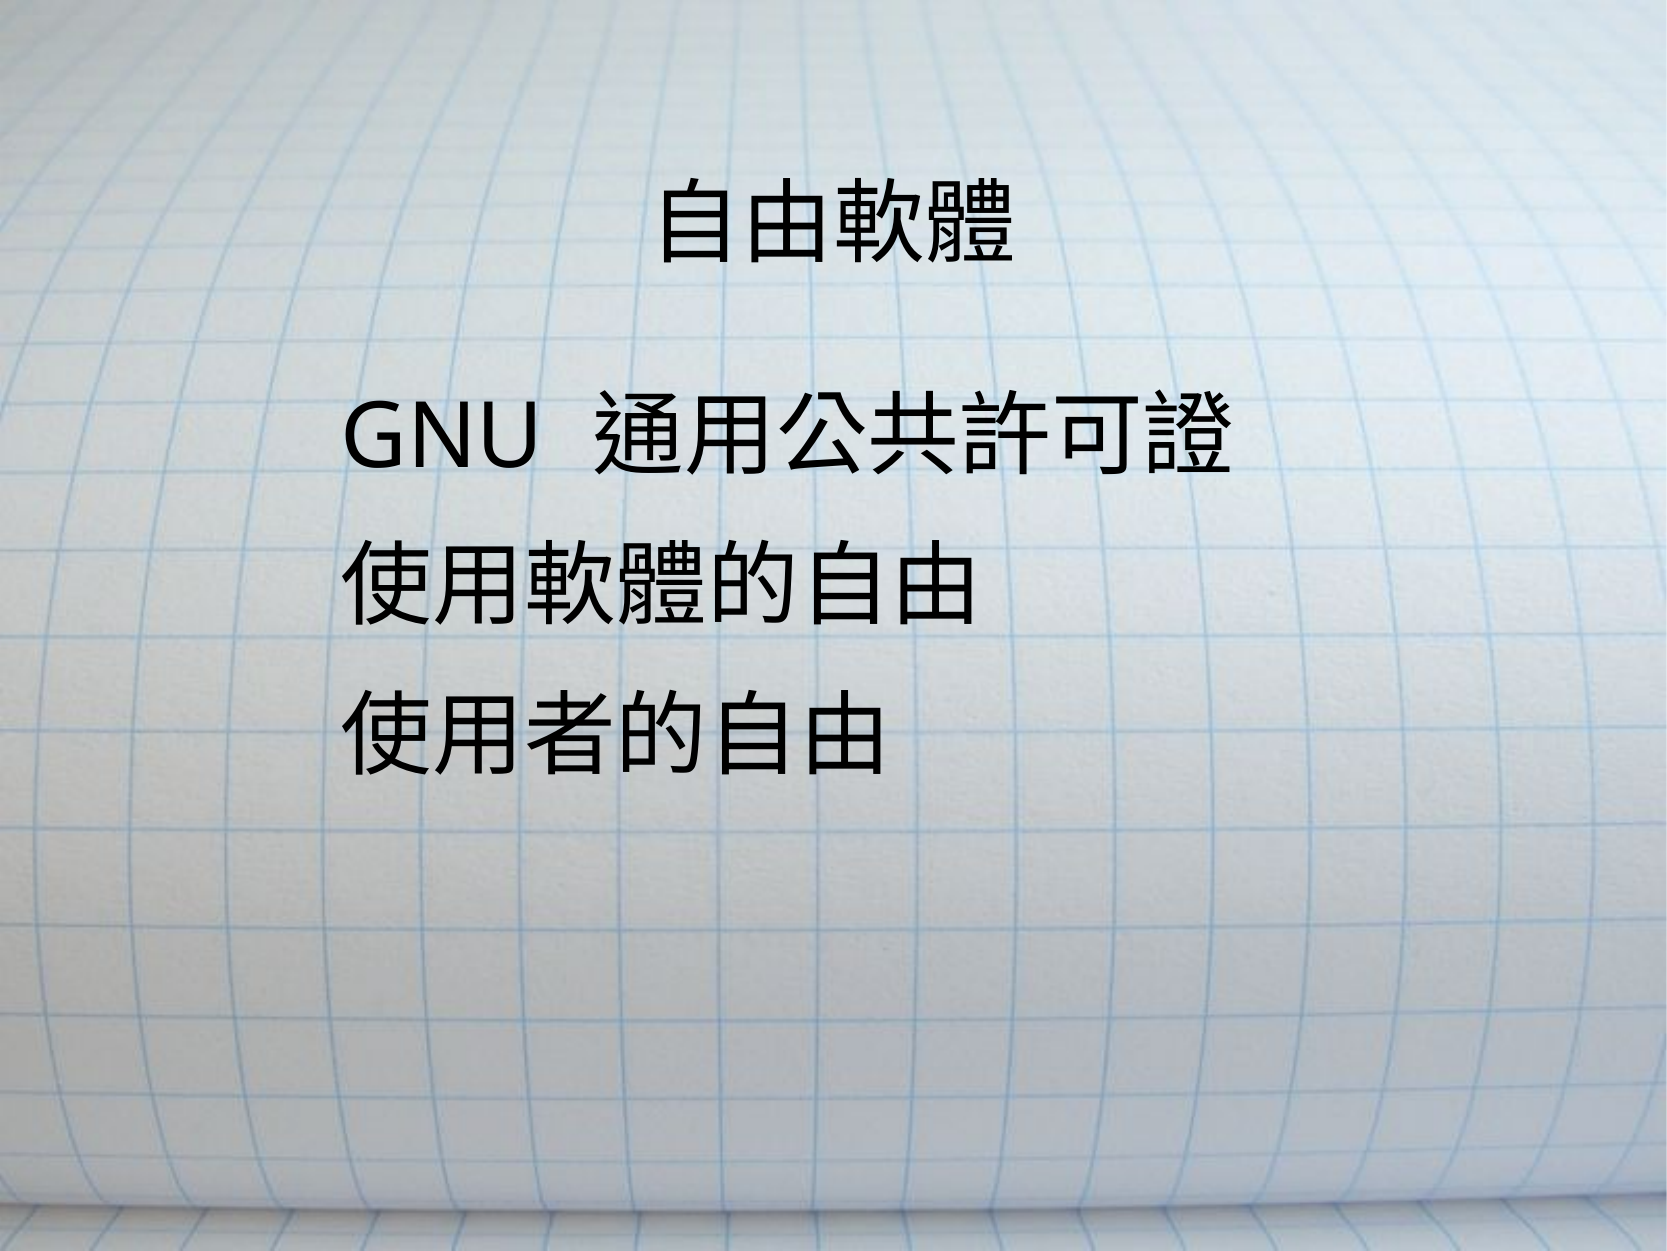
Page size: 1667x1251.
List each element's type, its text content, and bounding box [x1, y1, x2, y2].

title 自由軟體 [124, 105, 1542, 326]
picture [0, 0, 1667, 1251]
list GNU 通用公共許可證 使用軟體的自由 使用者的自由 [124, 360, 1542, 1097]
